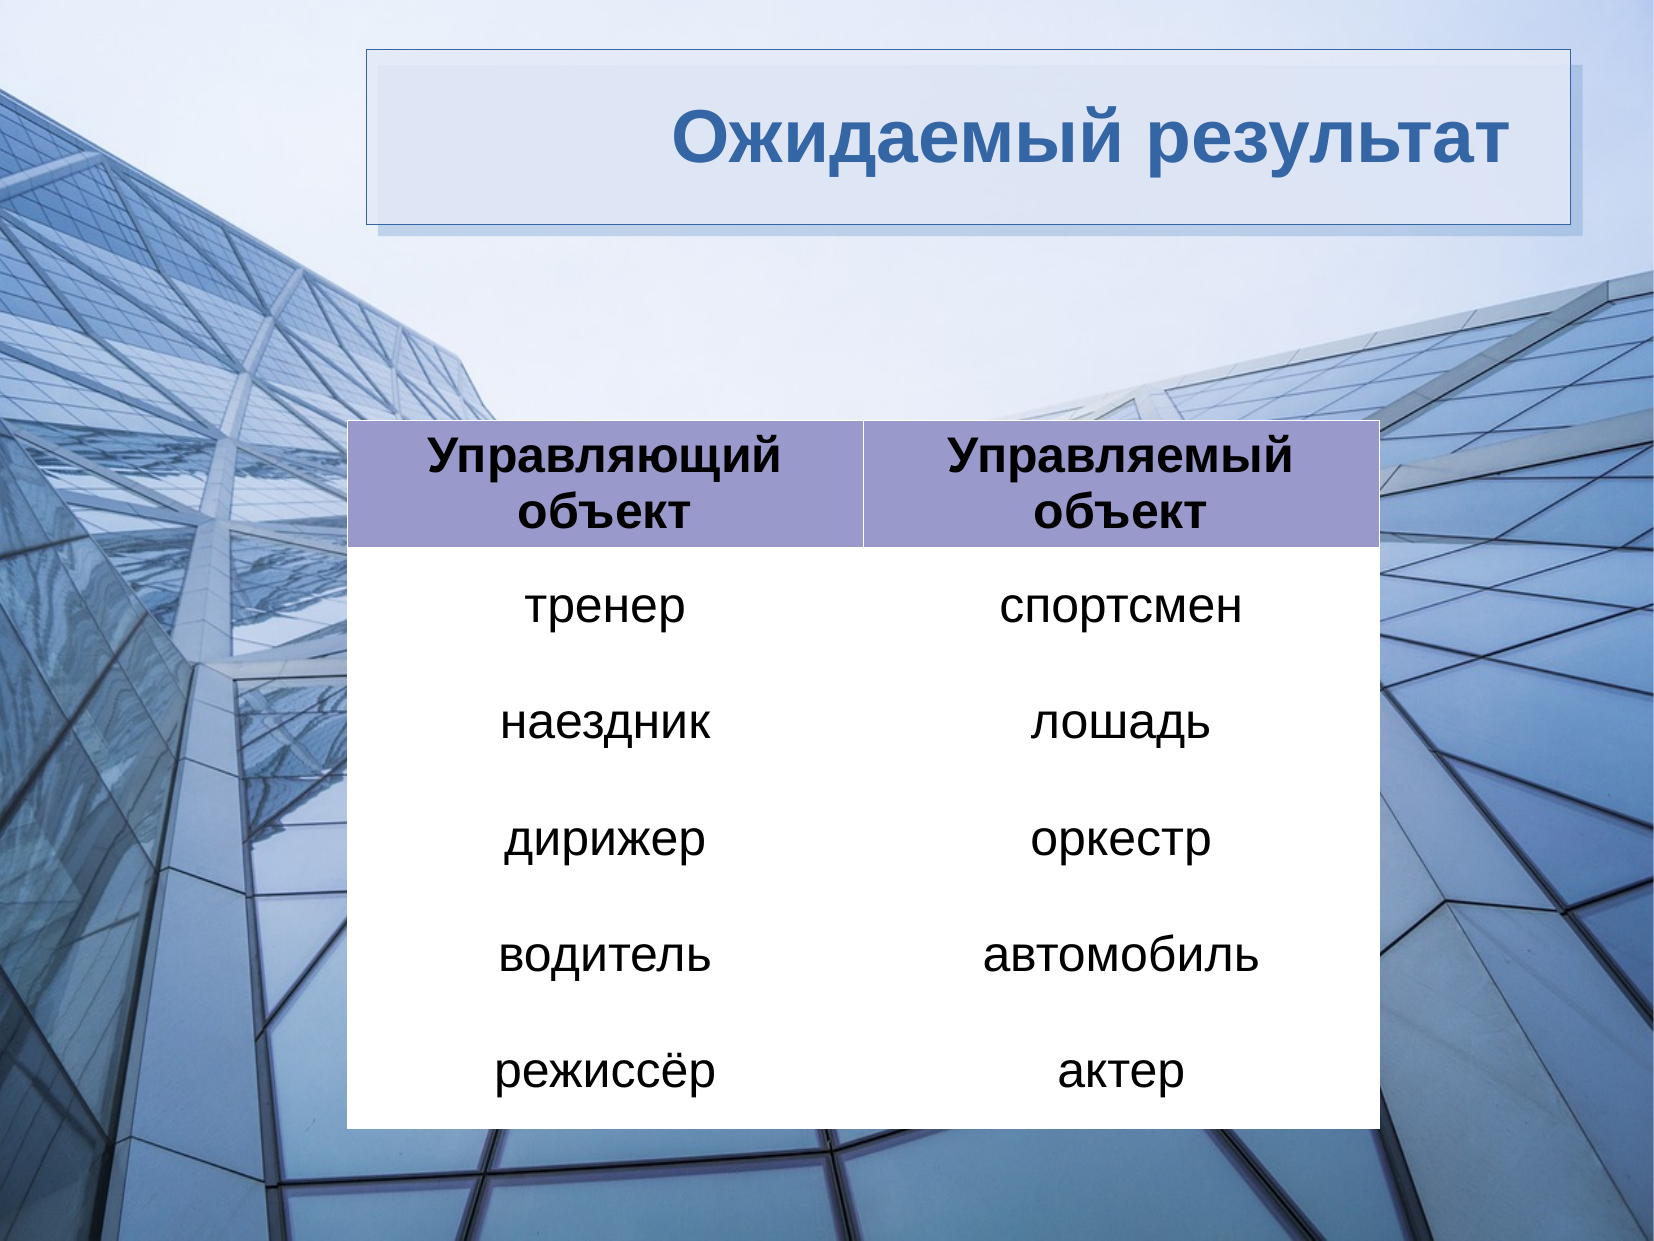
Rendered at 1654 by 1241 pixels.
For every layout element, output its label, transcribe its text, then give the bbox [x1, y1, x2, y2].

table_cell автомобиль [864, 897, 1379, 1012]
text_box [377, 64, 1583, 237]
table_cell актер [864, 1013, 1379, 1128]
table_cell тренер [348, 548, 863, 663]
table_cell оркестр [864, 780, 1379, 896]
table_cell водитель [348, 897, 863, 1012]
table_cell лошадь [864, 664, 1379, 779]
table_cell спортсмен [864, 548, 1379, 663]
table_cell дирижер [348, 780, 863, 896]
title Ожидаемый результат [366, 49, 1571, 225]
table_cell режиссёр [348, 1013, 863, 1128]
table_header Управляемый объект [864, 421, 1379, 547]
table_cell наездник [348, 664, 863, 779]
table_header Управляющий объект [348, 421, 863, 547]
picture [0, 0, 1654, 1241]
